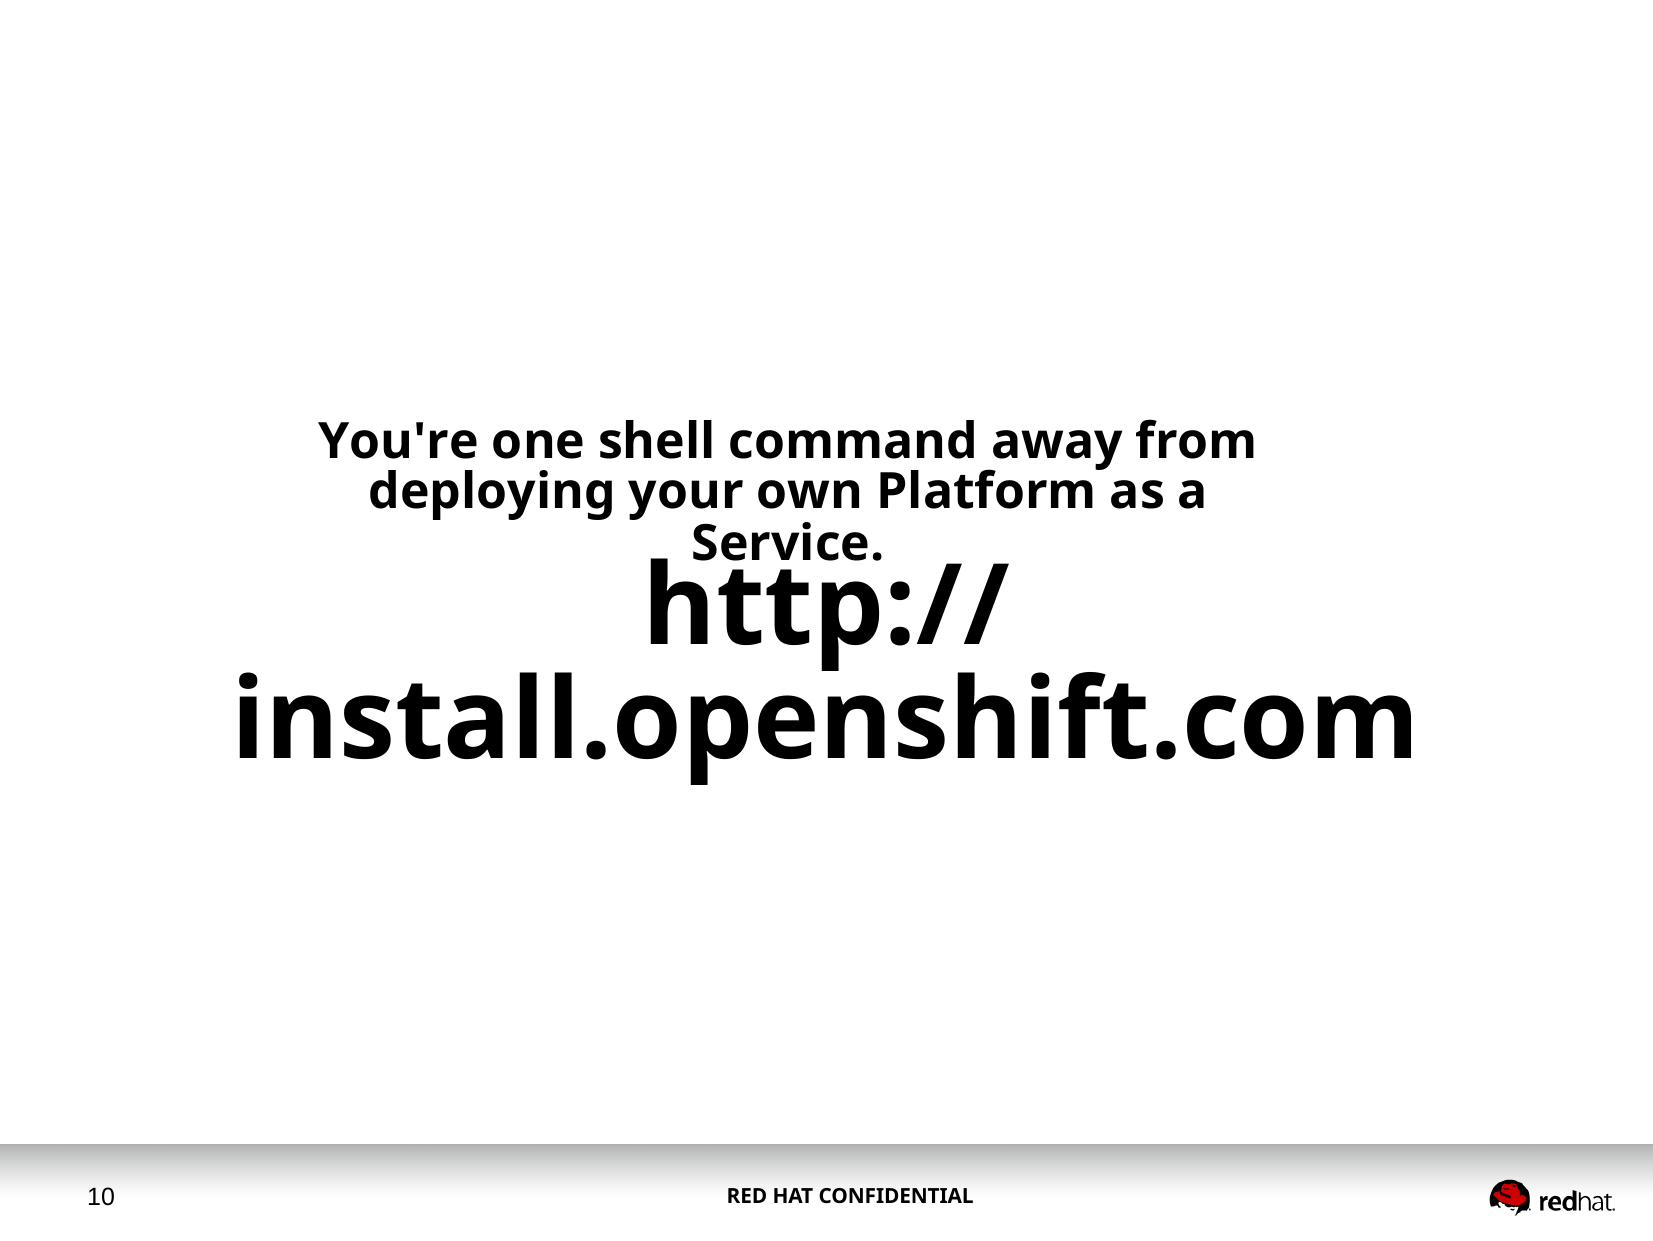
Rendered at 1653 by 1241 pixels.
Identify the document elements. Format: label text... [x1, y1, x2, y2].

text_box You're one shell command away from deploying your own Platform as a Service. [270, 409, 1306, 527]
picture [0, 1144, 1653, 1241]
text_box http://install.openshift.com [45, 544, 1606, 675]
